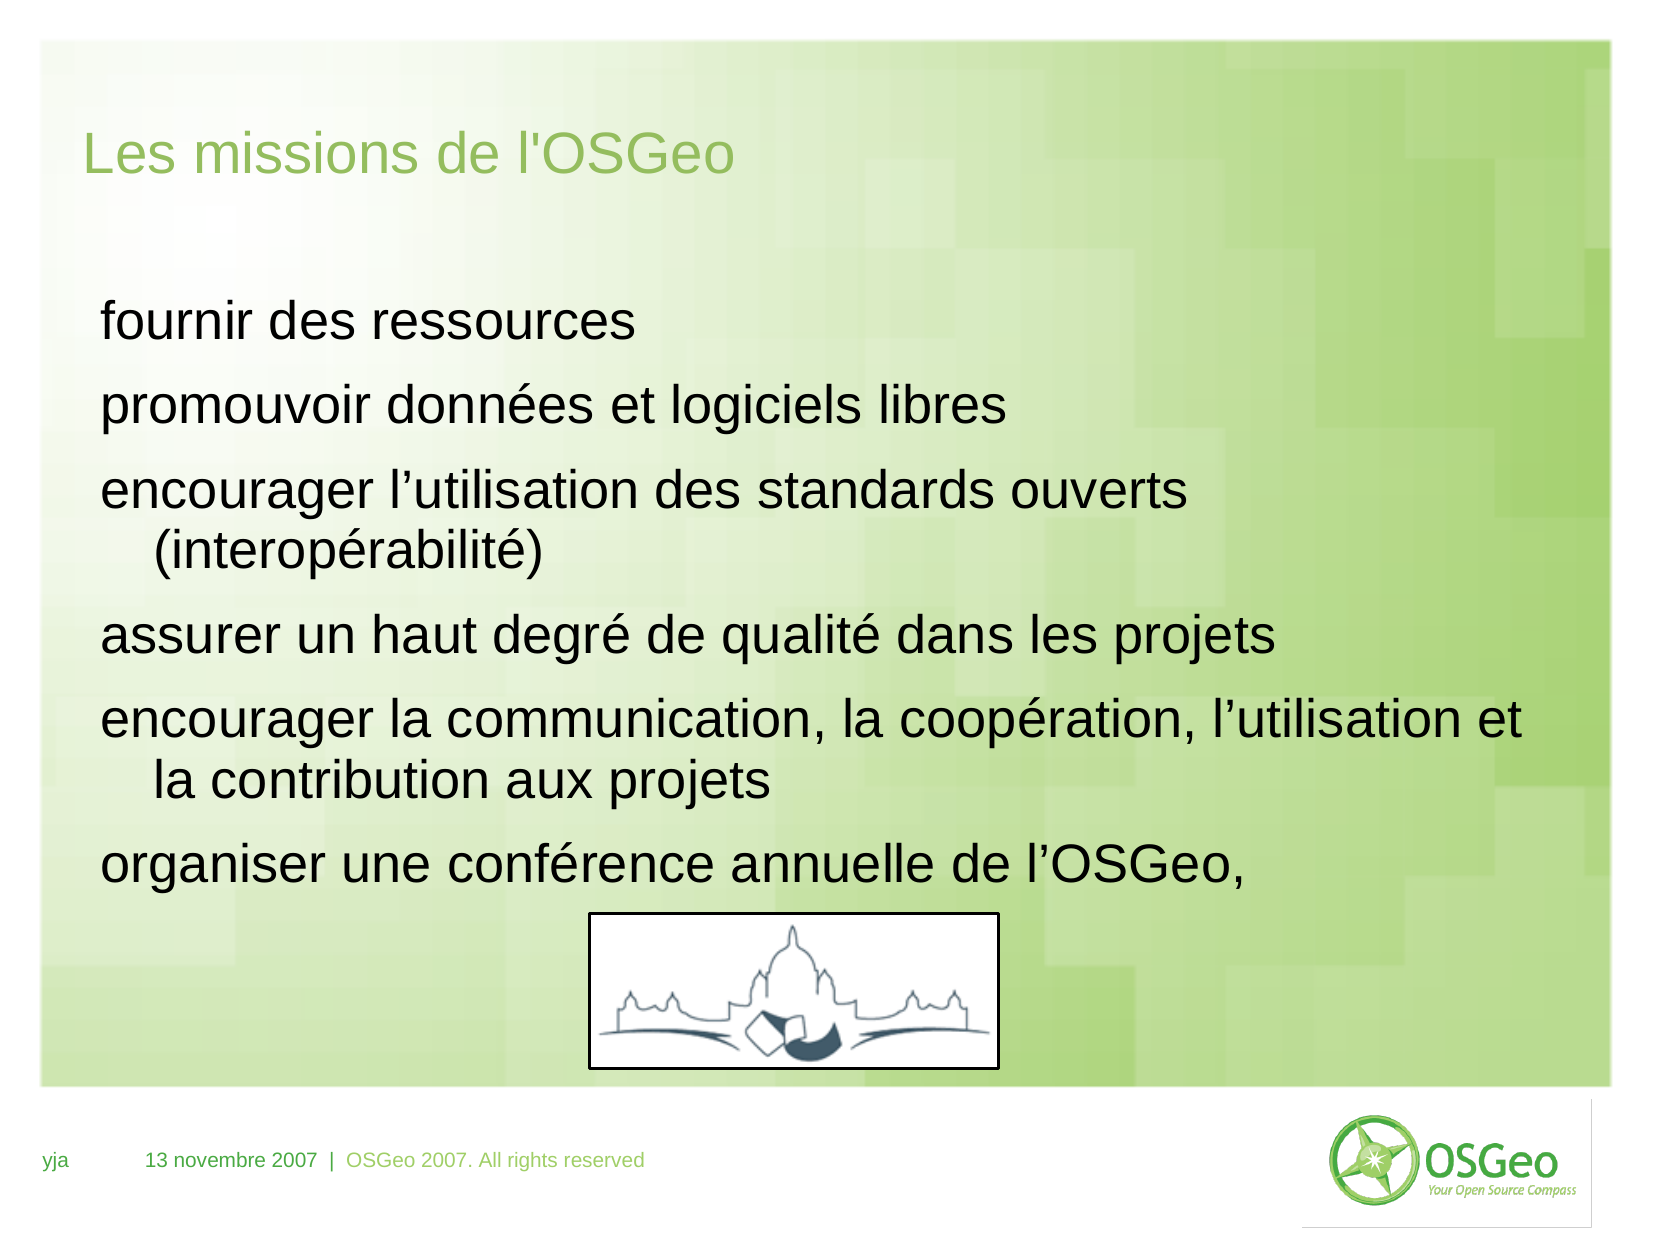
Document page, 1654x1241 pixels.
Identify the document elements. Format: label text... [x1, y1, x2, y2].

title Les missions de l'OSGeo [82, 49, 1571, 257]
picture [0, 1, 1654, 1239]
list fournir des ressources promouvoir données et logiciels libres encourager l’utilisation des standards ouverts (interopérabilité) assurer un haut degré de qualité dans les projets encourager la communication, la coopération, l’utilisation et la contribution aux projets organiser une conférence annuelle de l’OSGeo, [82, 290, 1571, 1109]
